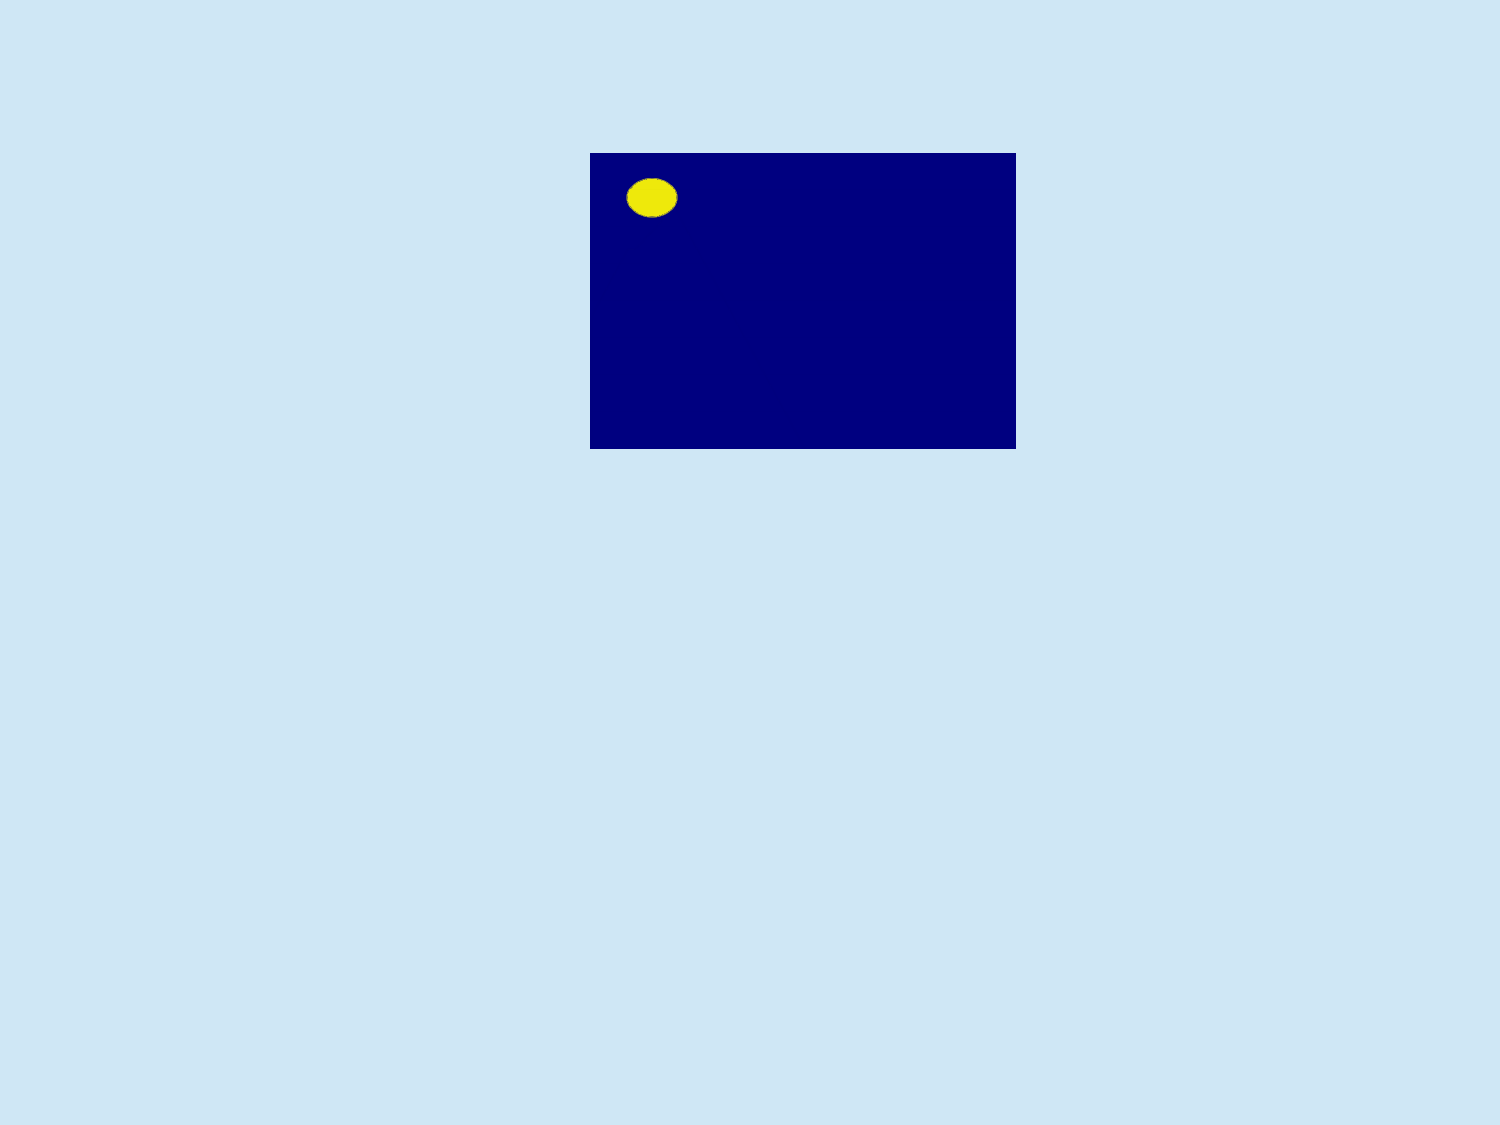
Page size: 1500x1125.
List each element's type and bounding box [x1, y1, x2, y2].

picture [590, 153, 1016, 449]
